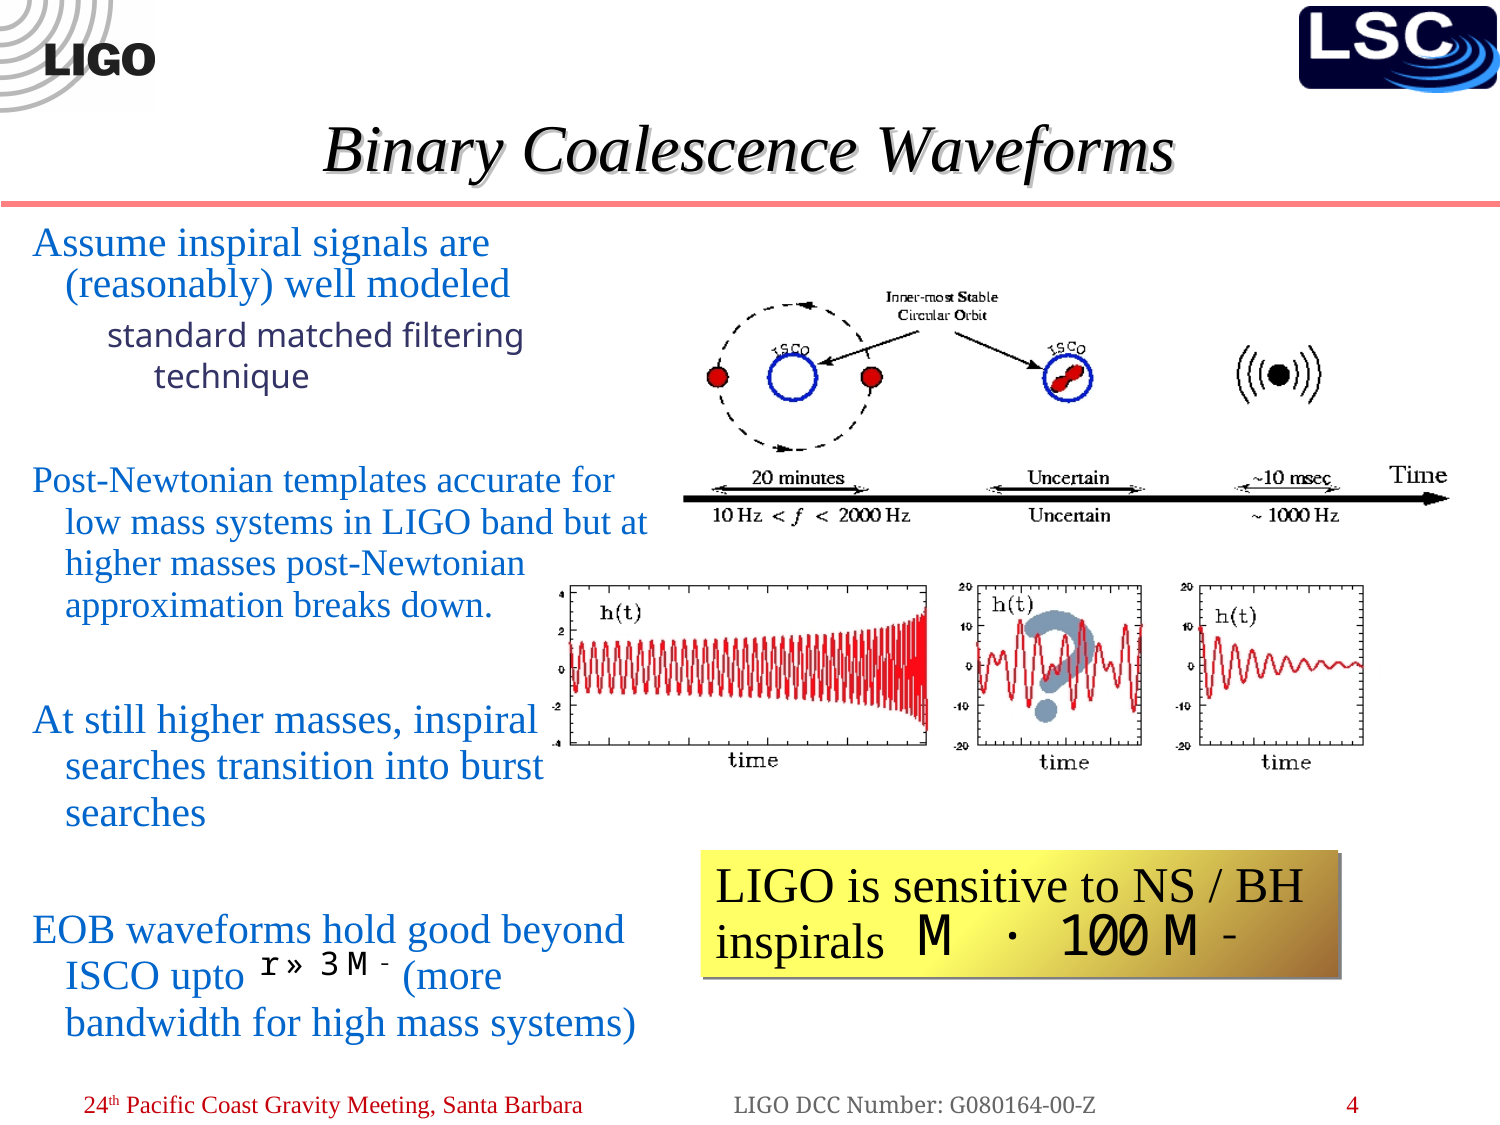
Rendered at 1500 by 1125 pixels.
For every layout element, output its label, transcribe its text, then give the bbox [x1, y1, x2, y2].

picture [257, 950, 408, 987]
title Binary Coalescence Waveforms [156, 80, 1344, 194]
picture [1299, 6, 1500, 93]
text_box LIGO is sensitive to NS / BH inspirals [700, 850, 1339, 977]
list Assume inspiral signals are (reasonably) well modeled standard matched filtering technique Post-Newtonian templates accurate for low mass systems in LIGO band but at higher masses post-Newtonian approximation breaks down. At still higher masses, inspiral searches transition into burst searches EOB waveforms hold good beyond ISCO upto (more bandwidth for high mass systems) [16, 215, 676, 1070]
picture [912, 912, 1264, 976]
picture [676, 221, 1493, 823]
